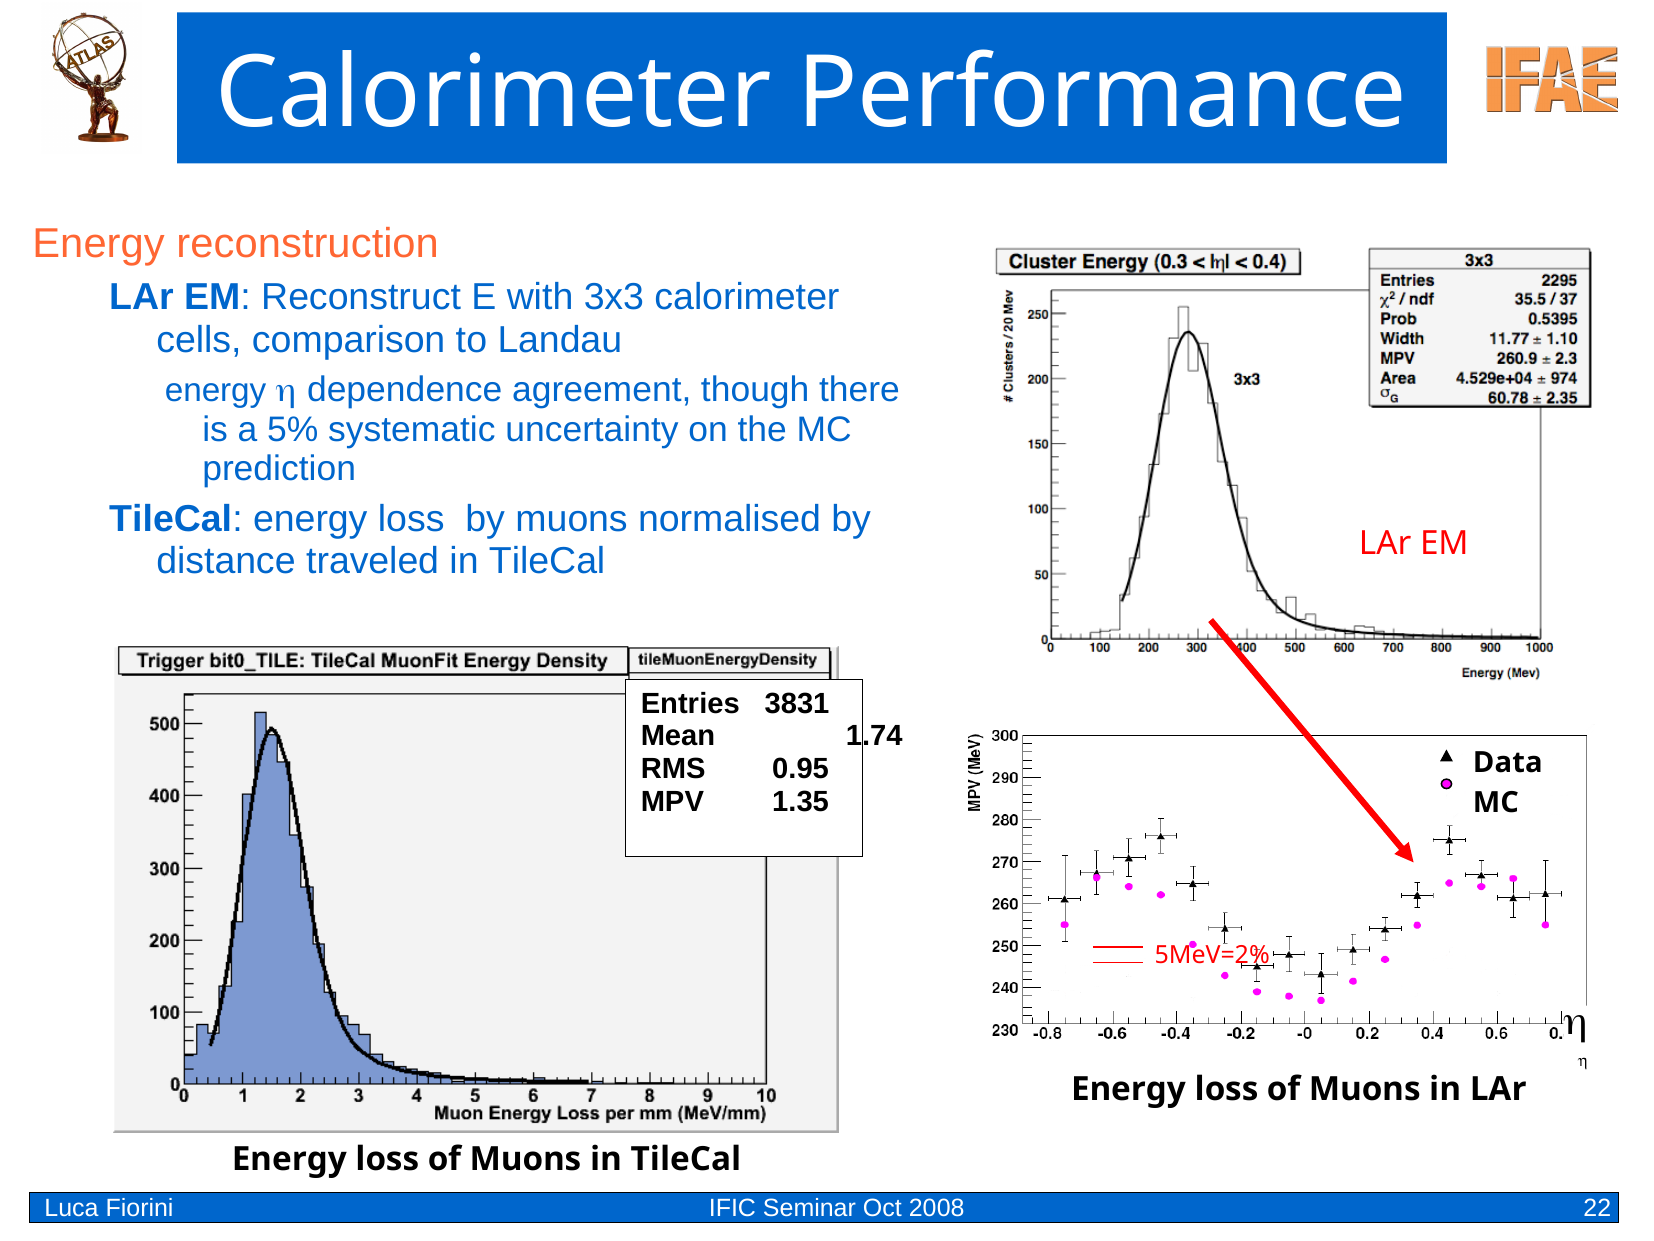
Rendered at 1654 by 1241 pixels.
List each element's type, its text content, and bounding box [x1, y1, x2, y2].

text_box [1441, 779, 1452, 789]
text_box Entries 3831 Mean 1.74 RMS 0.95 MPV 1.35 [625, 679, 863, 857]
text_box Calorimeter Performance [177, 12, 1447, 148]
text_box Luca Fiorini IFIC Seminar Oct 2008 22 [29, 1192, 1619, 1223]
text_box LAr EM [1344, 510, 1484, 572]
text_box Energy loss of Muons in TileCal [217, 1135, 758, 1181]
text_box 5MeV=2% [1139, 928, 1285, 979]
picture [984, 242, 1607, 686]
text_box  [1563, 1005, 1589, 1044]
text_box Data MC [1465, 741, 1551, 822]
text_box Energy loss of Muons in LAr [1056, 1070, 1543, 1110]
text_box [1441, 751, 1452, 761]
picture [41, 2, 142, 154]
picture [112, 683, 839, 1133]
picture [960, 724, 1595, 1070]
list Energy reconstruction LAr EM: Reconstruct E with 3x3 calorimeter cells, comparison to Landau energy  dependence agreement, though there is a 5% systematic uncertainty on the MC prediction TileCal: energy loss by muons normalised by distance traveled in TileCal [0, 212, 925, 683]
picture [1486, 46, 1618, 112]
